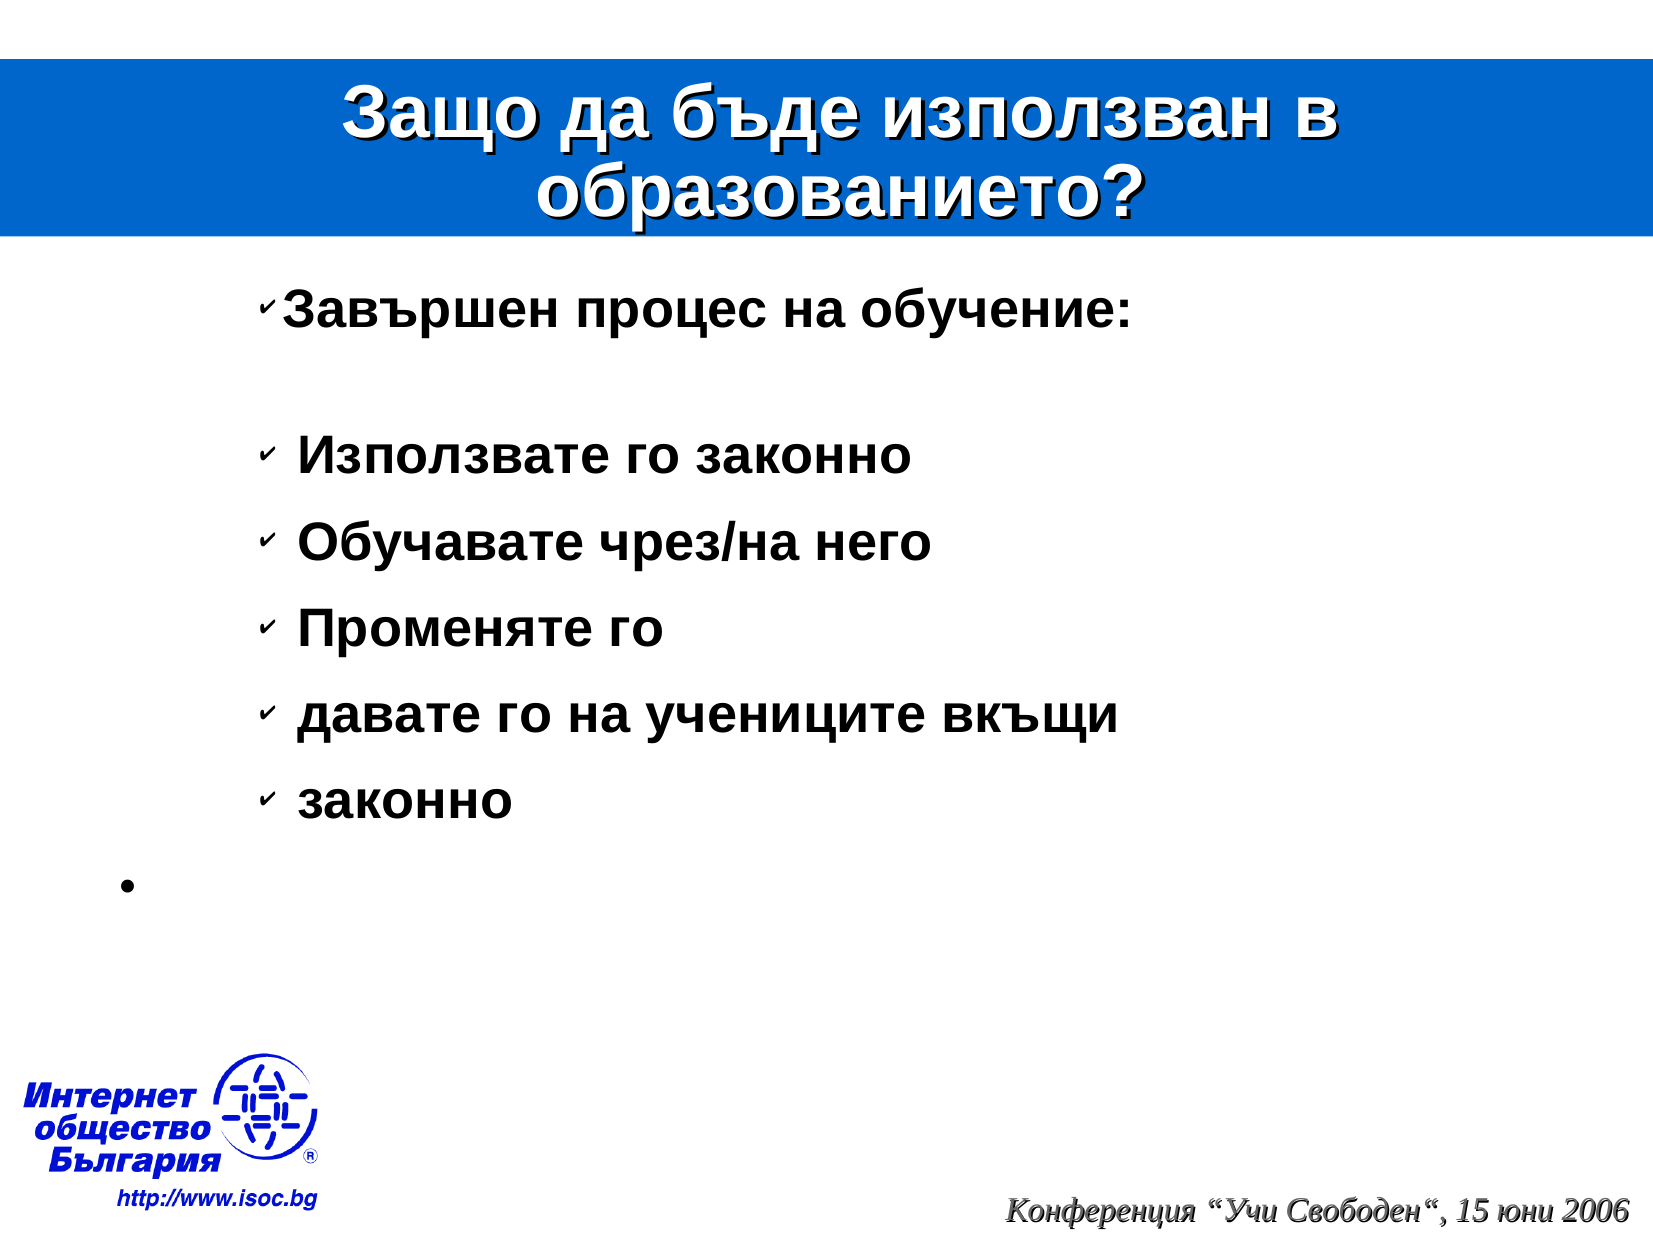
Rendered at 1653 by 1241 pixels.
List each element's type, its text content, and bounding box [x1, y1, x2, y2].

list Завършен процес на обучение: Използвате го законно Обучавате чрез/на него Променяте го давате го на учениците вкъщи законно [118, 281, 1530, 1093]
picture [23, 1051, 318, 1211]
title Защо да бъде използван в образованието? [29, 71, 1653, 235]
